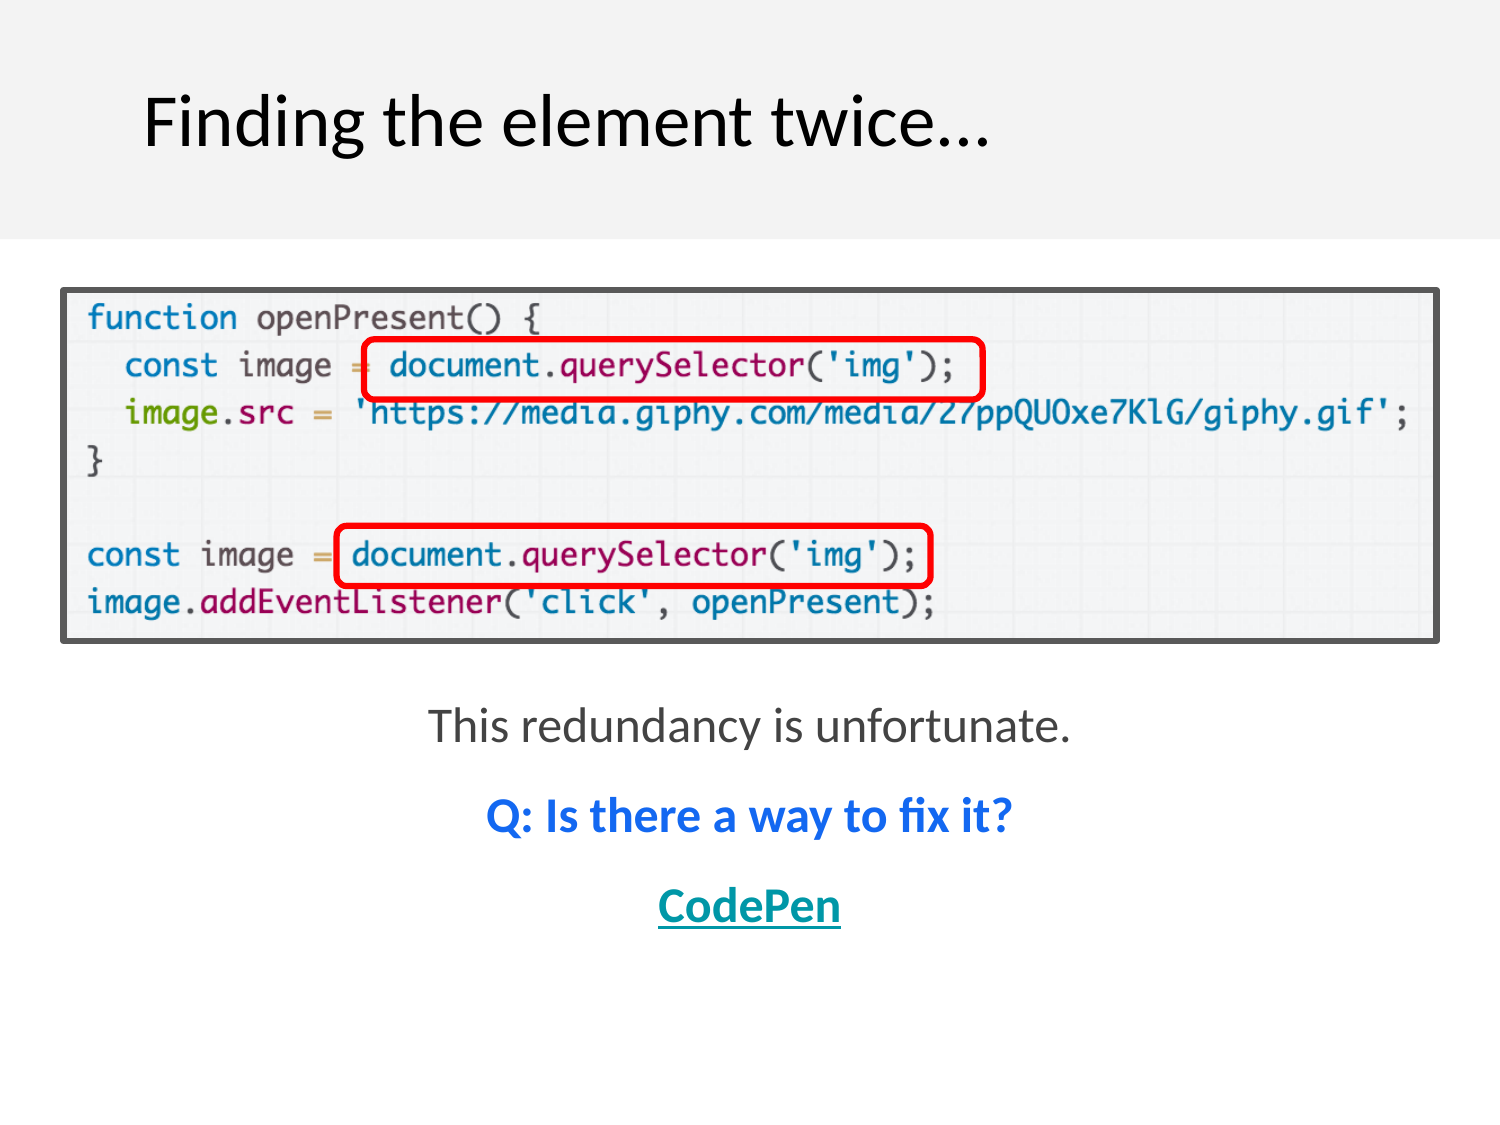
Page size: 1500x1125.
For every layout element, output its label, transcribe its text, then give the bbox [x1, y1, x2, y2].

list This redundancy is unfortunate. Q: Is there a way to fix it? CodePen [128, 668, 1372, 904]
picture [66, 293, 1434, 638]
title Finding the element twice... [128, 56, 1372, 183]
